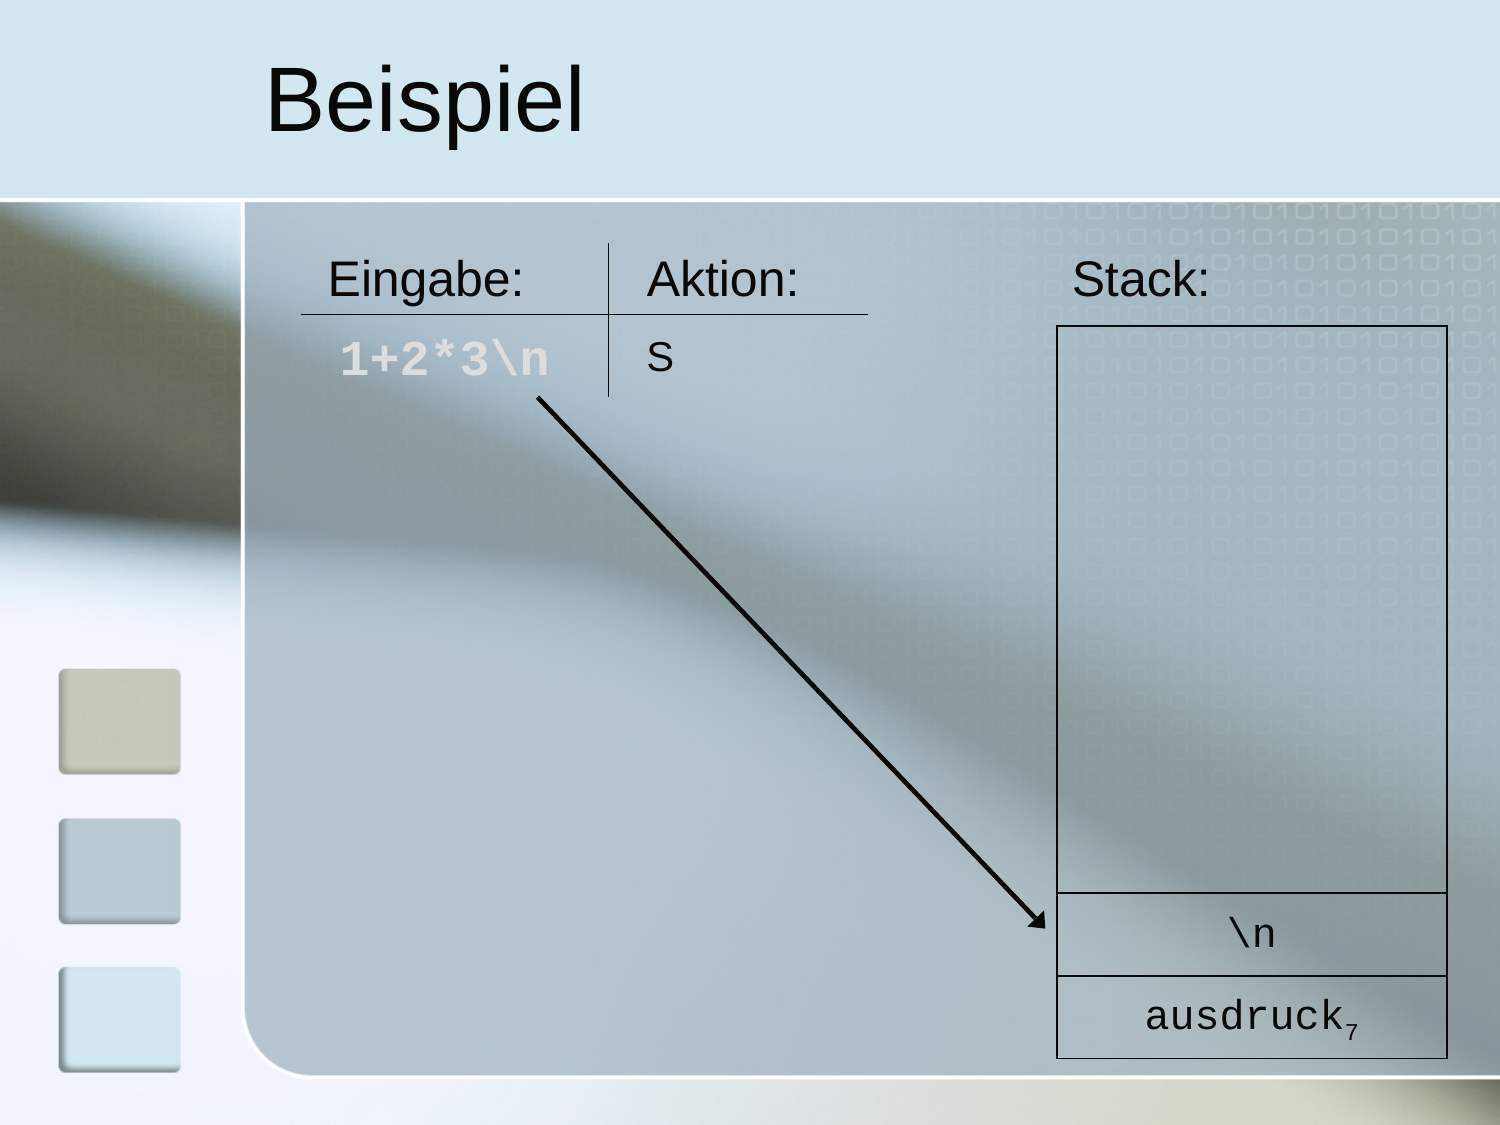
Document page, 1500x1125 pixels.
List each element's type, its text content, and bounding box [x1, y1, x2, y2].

text_box S [631, 326, 691, 389]
text_box 1+2*3\n [324, 326, 585, 399]
text_box Aktion: [632, 243, 822, 314]
text_box Eingabe: [312, 243, 550, 314]
text_box \n [1056, 904, 1447, 968]
picture [0, 0, 1500, 1125]
text_box ausdruck7 [1056, 987, 1447, 1056]
text_box Stack: [1057, 243, 1459, 315]
title Beispiel [249, 12, 1461, 188]
